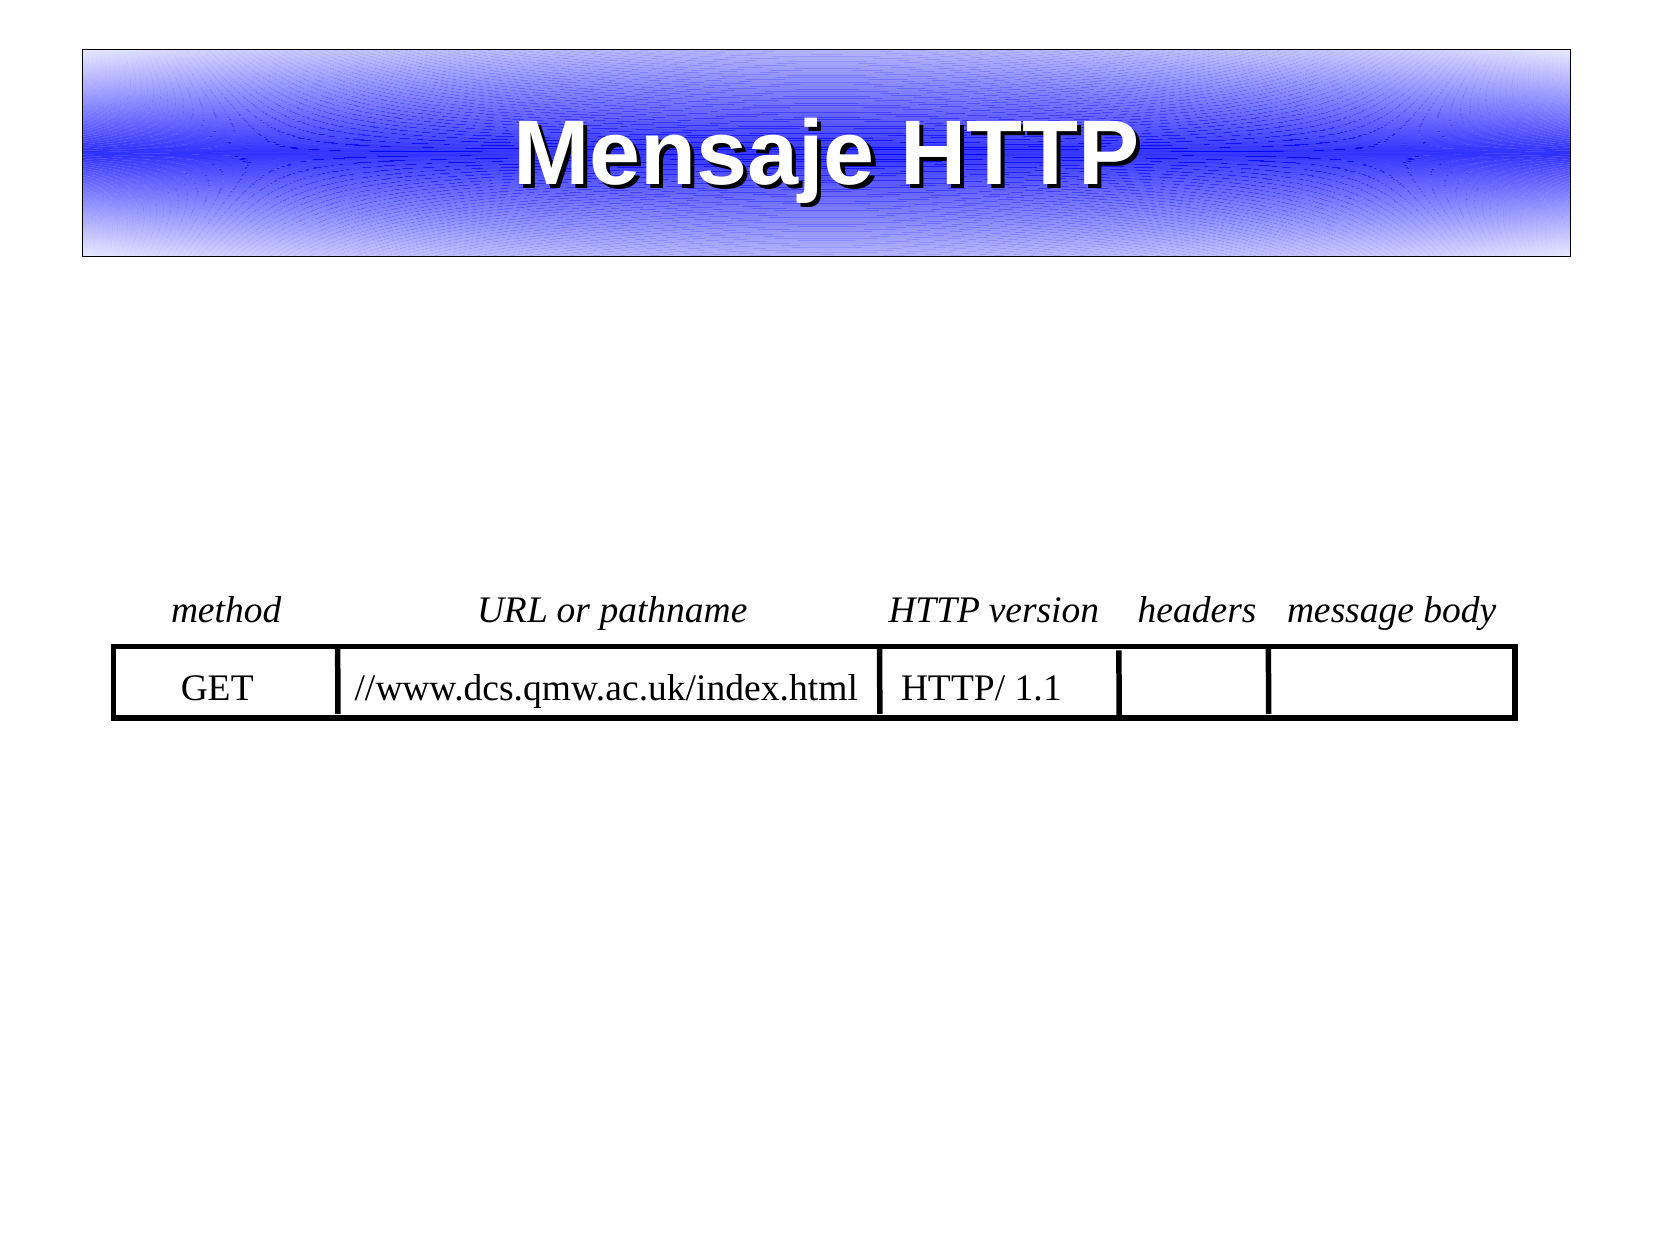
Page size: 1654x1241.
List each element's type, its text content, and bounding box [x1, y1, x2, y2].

title Mensaje HTTP [82, 49, 1571, 257]
text_box GET [180, 663, 254, 709]
text_box URL or pathname [477, 584, 748, 631]
text_box headers [1137, 584, 1257, 631]
text_box method [170, 584, 282, 631]
text_box HTTP version [888, 584, 1100, 631]
text_box HTTP/ 1.1 [900, 663, 1062, 709]
text_box message body [1287, 584, 1497, 631]
text_box //www.dcs.qmw.ac.uk/index.html [354, 663, 859, 709]
